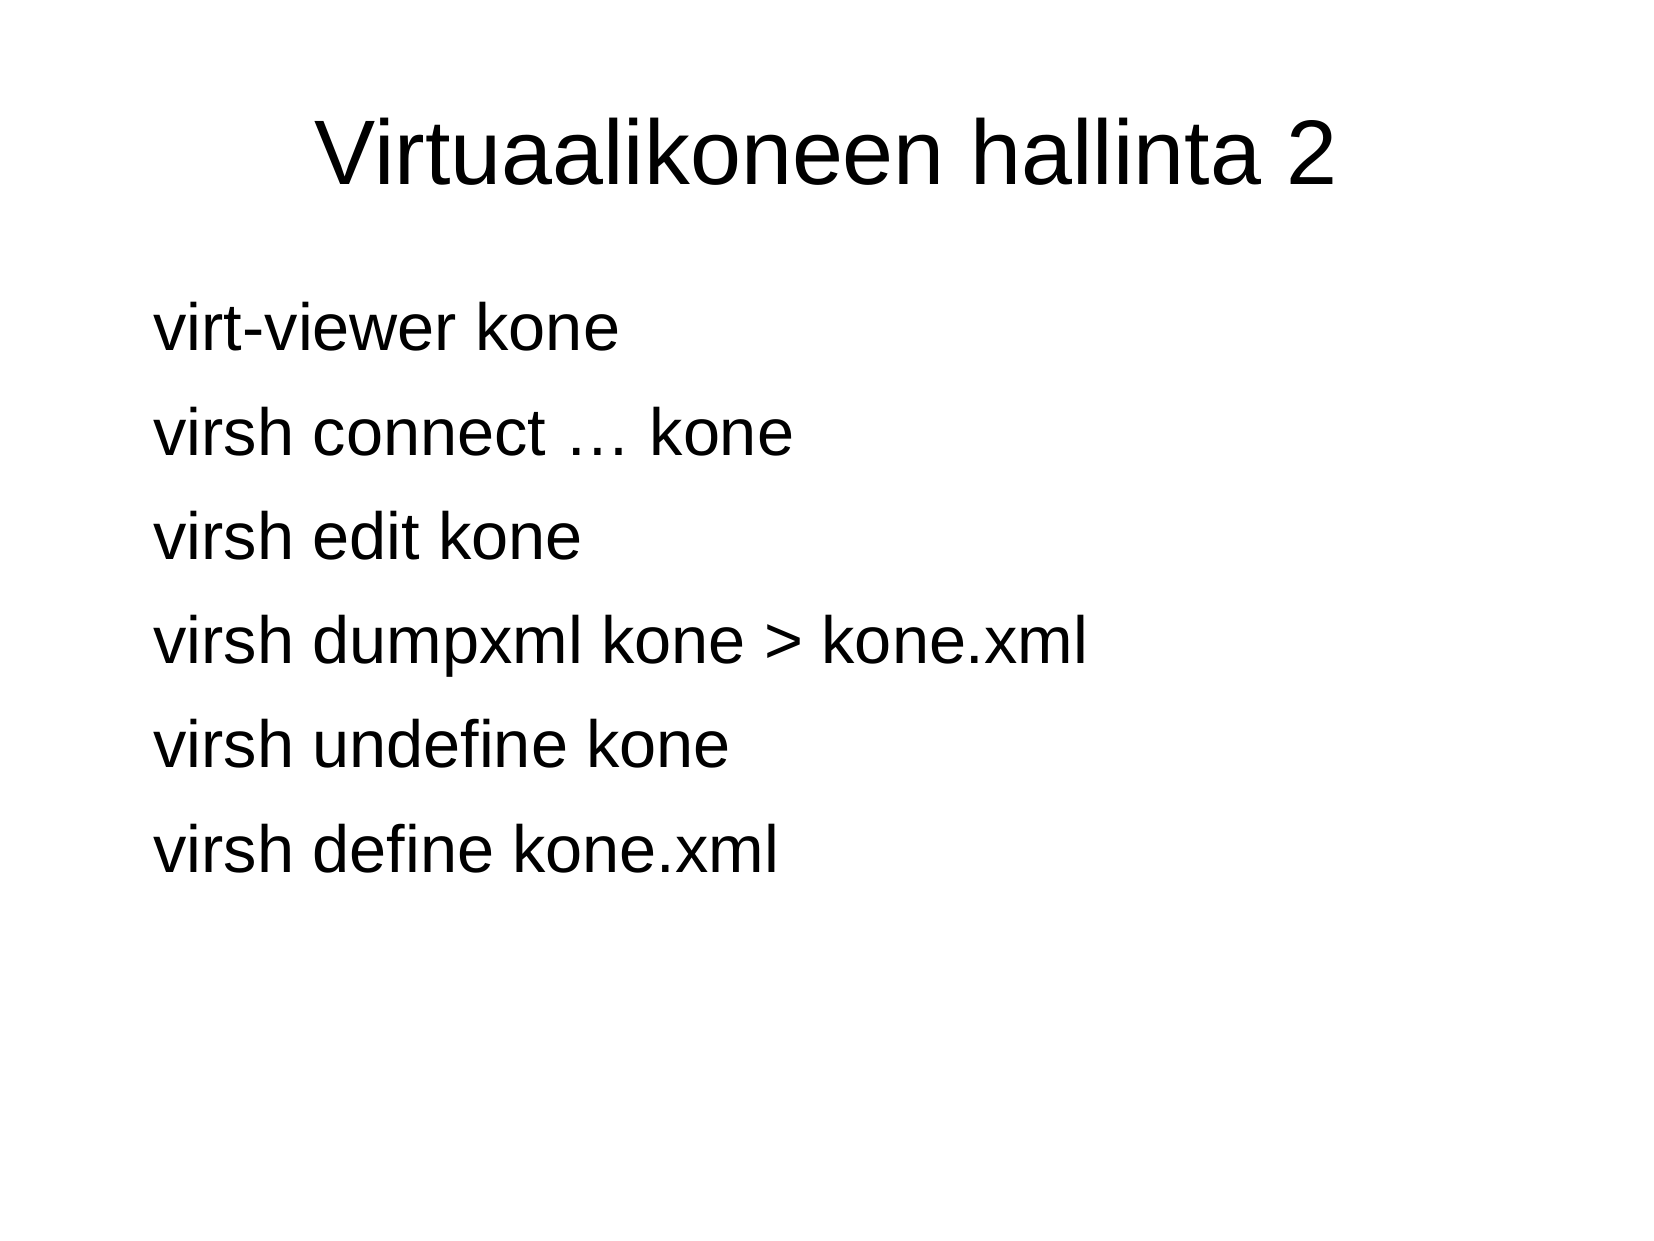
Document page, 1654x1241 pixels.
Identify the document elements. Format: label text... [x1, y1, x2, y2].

title Virtuaalikoneen hallinta 2 [82, 49, 1571, 257]
list virt-viewer kone virsh connect … kone virsh edit kone virsh dumpxml kone > kone.xml virsh undefine kone virsh define kone.xml [82, 290, 1571, 1010]
